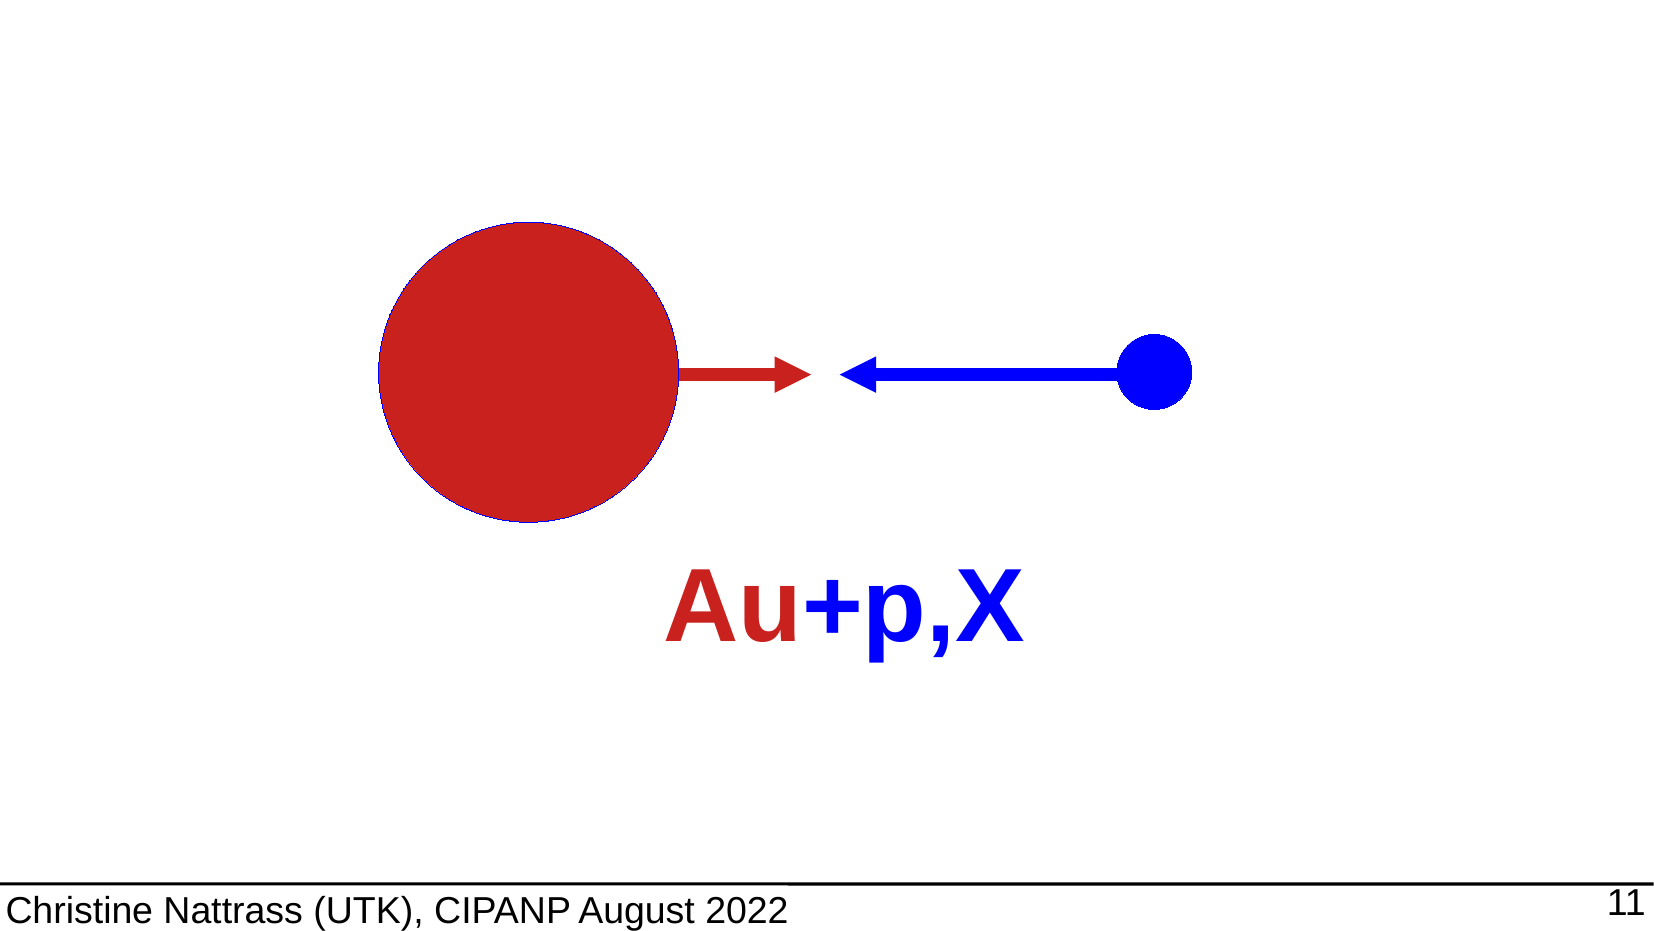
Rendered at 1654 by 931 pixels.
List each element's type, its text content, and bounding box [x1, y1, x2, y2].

text_box [378, 222, 679, 523]
text_box Au+p,X [648, 539, 1045, 685]
text_box [1116, 334, 1192, 410]
